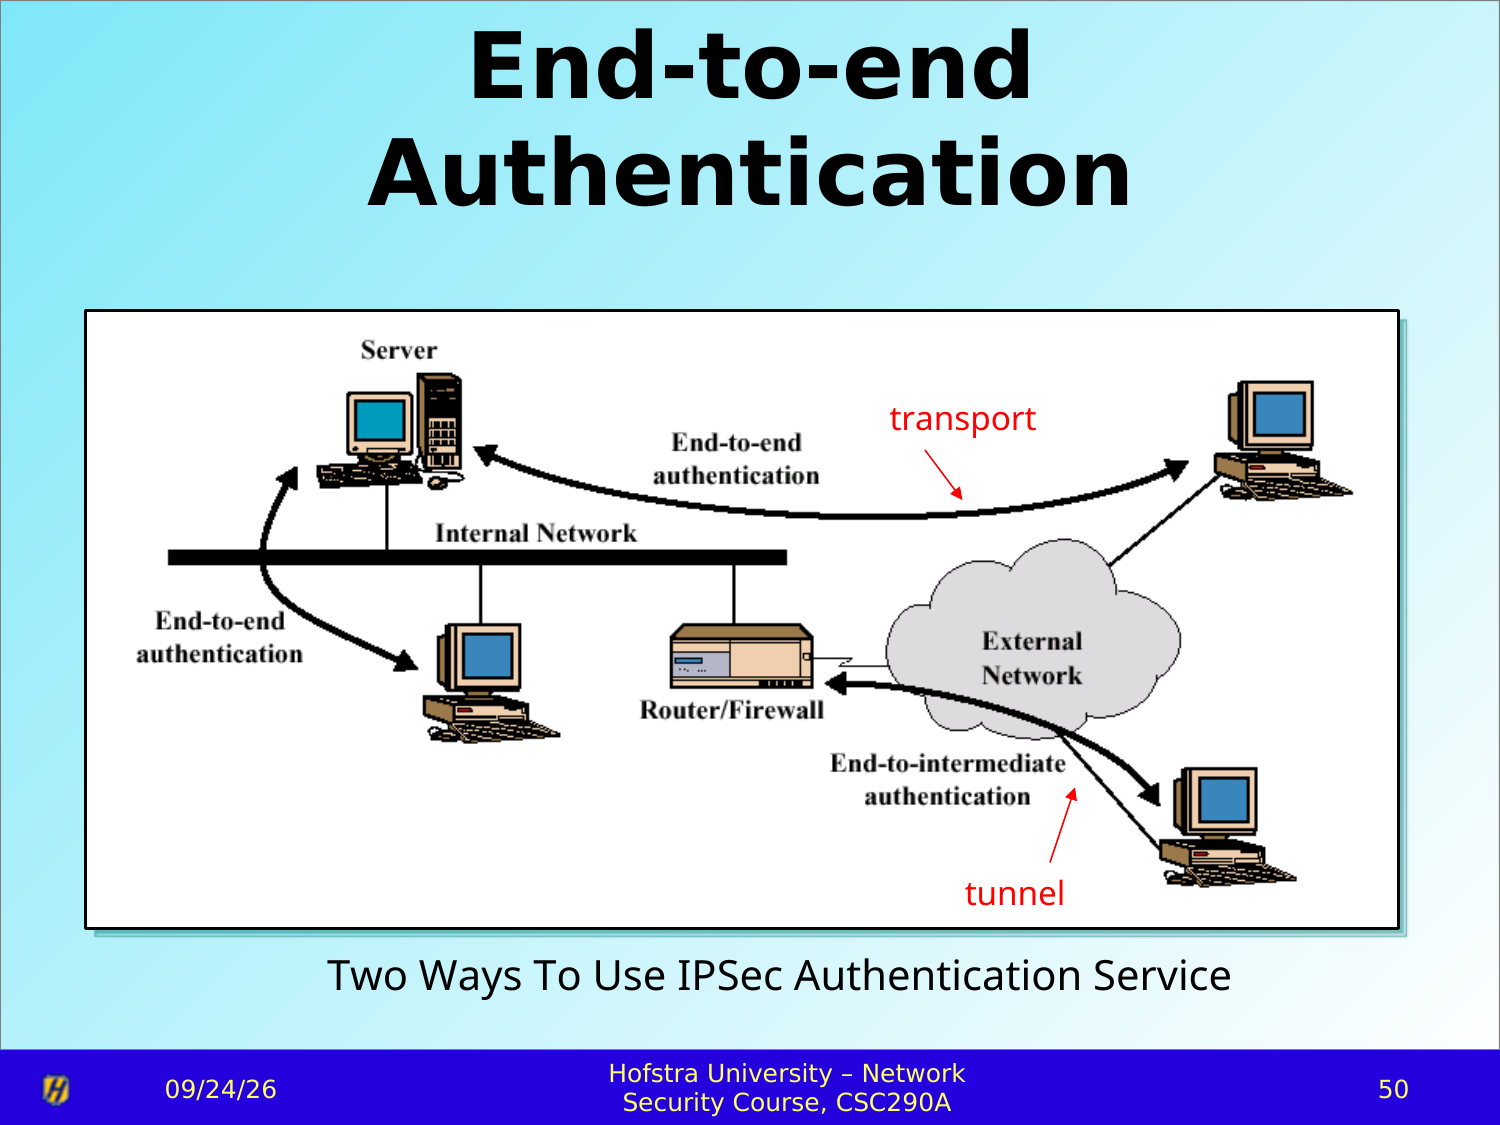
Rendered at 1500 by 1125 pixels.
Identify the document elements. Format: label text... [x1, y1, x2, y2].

picture [87, 312, 1397, 927]
title End-to-end Authentication [112, 5, 1391, 236]
text_box tunnel [949, 862, 1081, 924]
picture [37, 1072, 76, 1110]
text_box Two Ways To Use IPSec Authentication Service [312, 937, 1248, 1010]
text_box transport [874, 387, 1052, 449]
